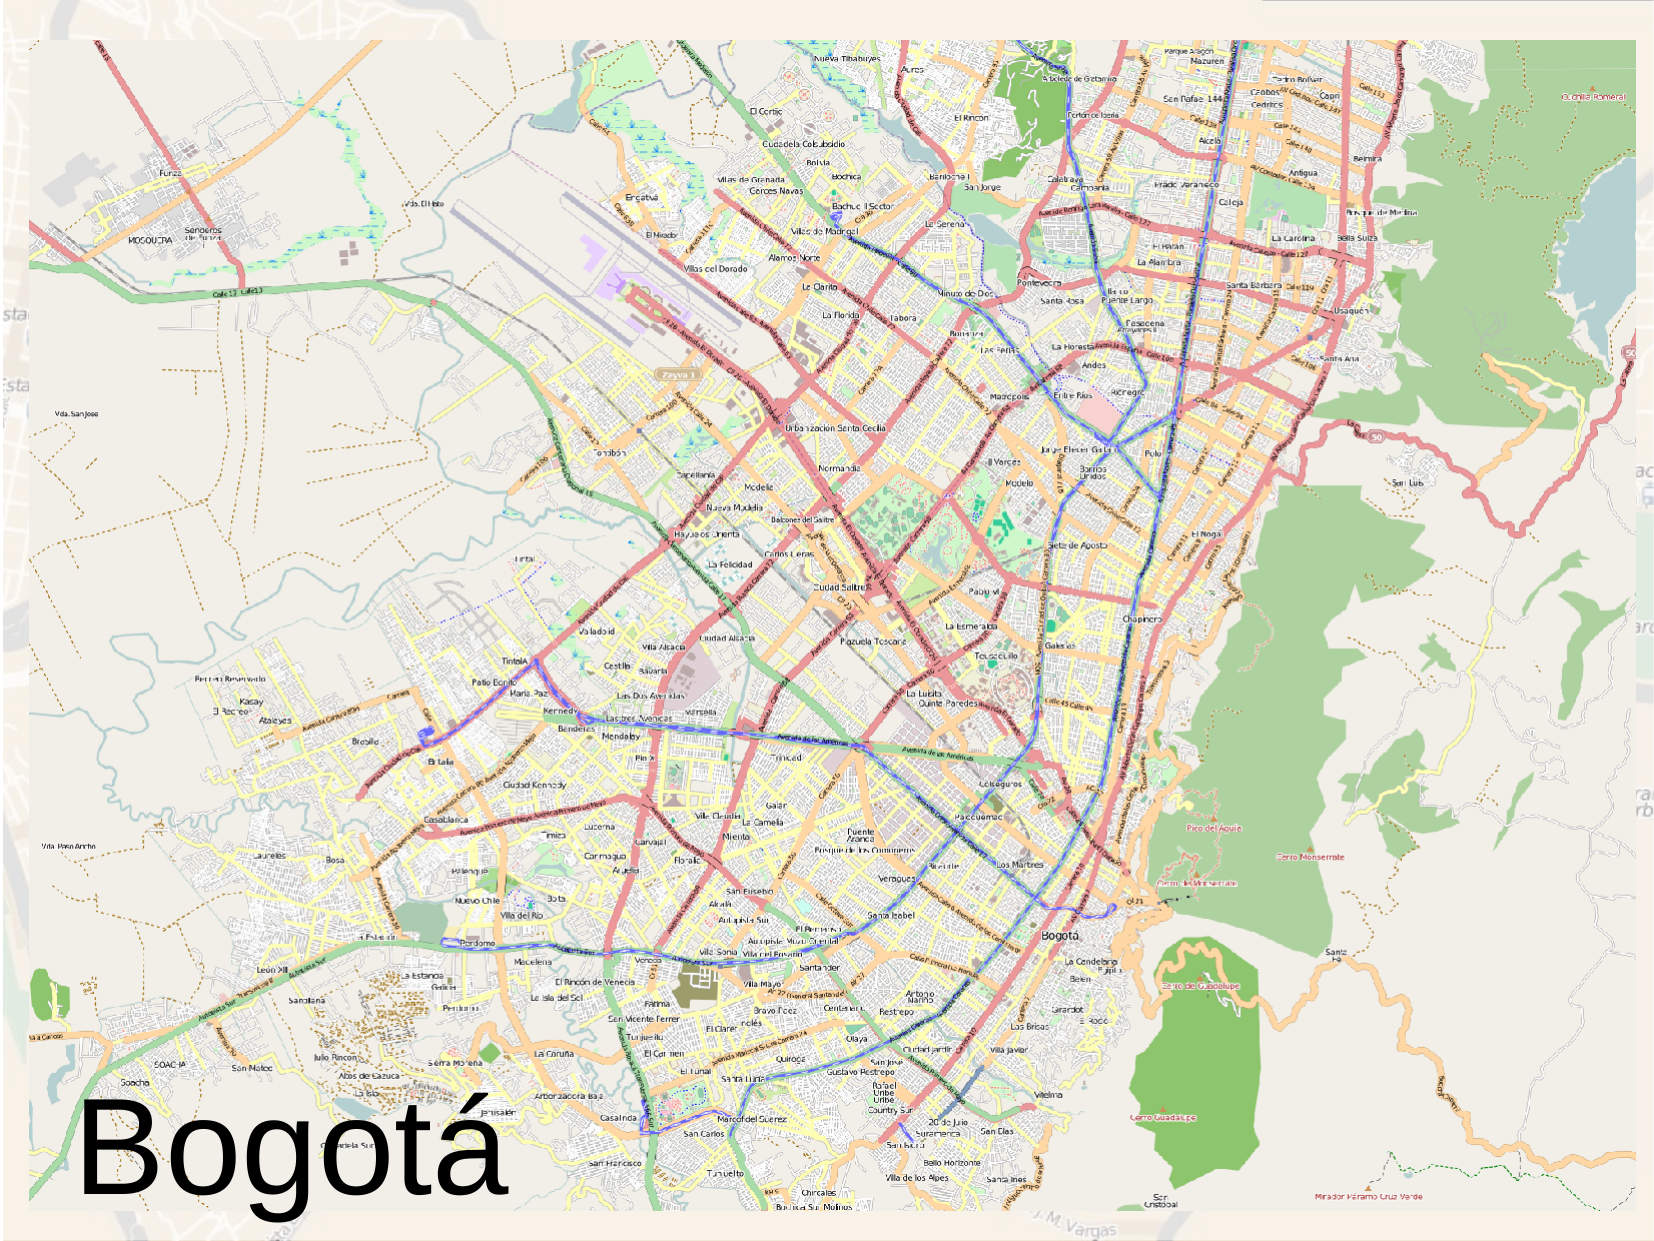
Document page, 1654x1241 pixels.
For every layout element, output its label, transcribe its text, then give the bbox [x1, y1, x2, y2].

picture [29, 40, 1636, 1211]
text_box Bogotá [59, 1062, 525, 1232]
